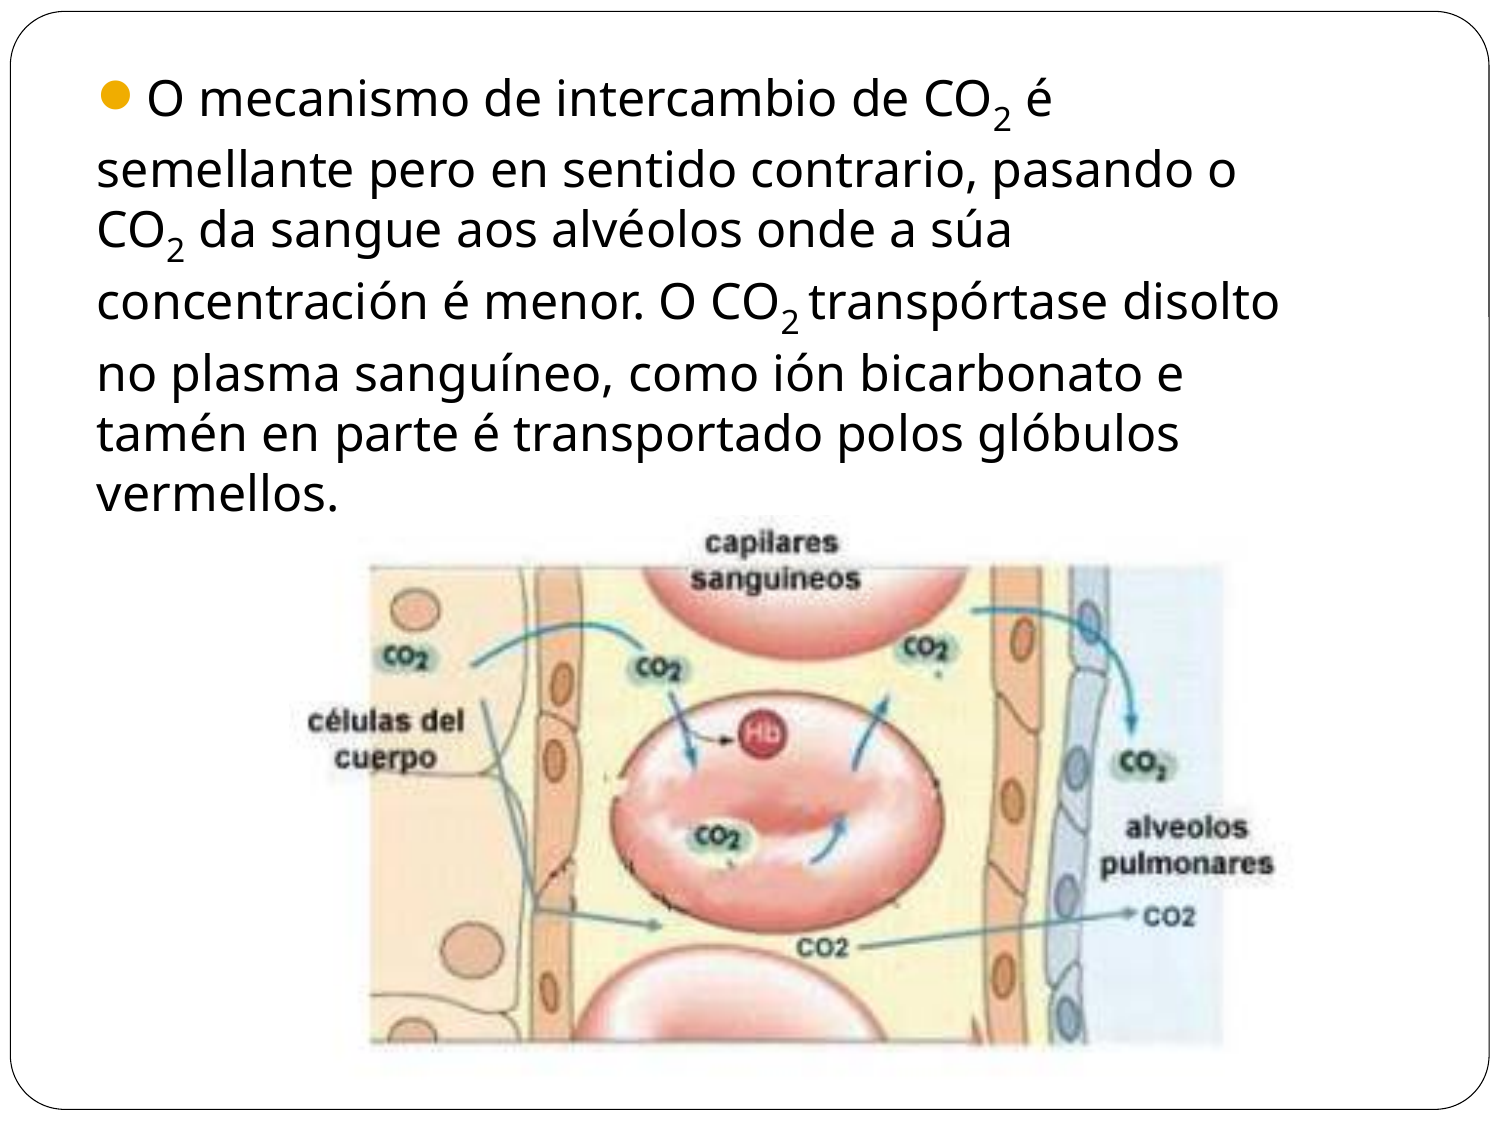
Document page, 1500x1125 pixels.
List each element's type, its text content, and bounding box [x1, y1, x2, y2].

text_box O mecanismo de intercambio de CO2 é semellante pero en sentido contrario, pasando o CO2 da sangue aos alvéolos onde a súa concentración é menor. O CO2 transpórtase disolto no plasma sanguíneo, como ión bicarbonato e tamén en parte é transportado polos glóbulos vermellos. [82, 58, 1301, 1048]
picture [289, 515, 1309, 1103]
